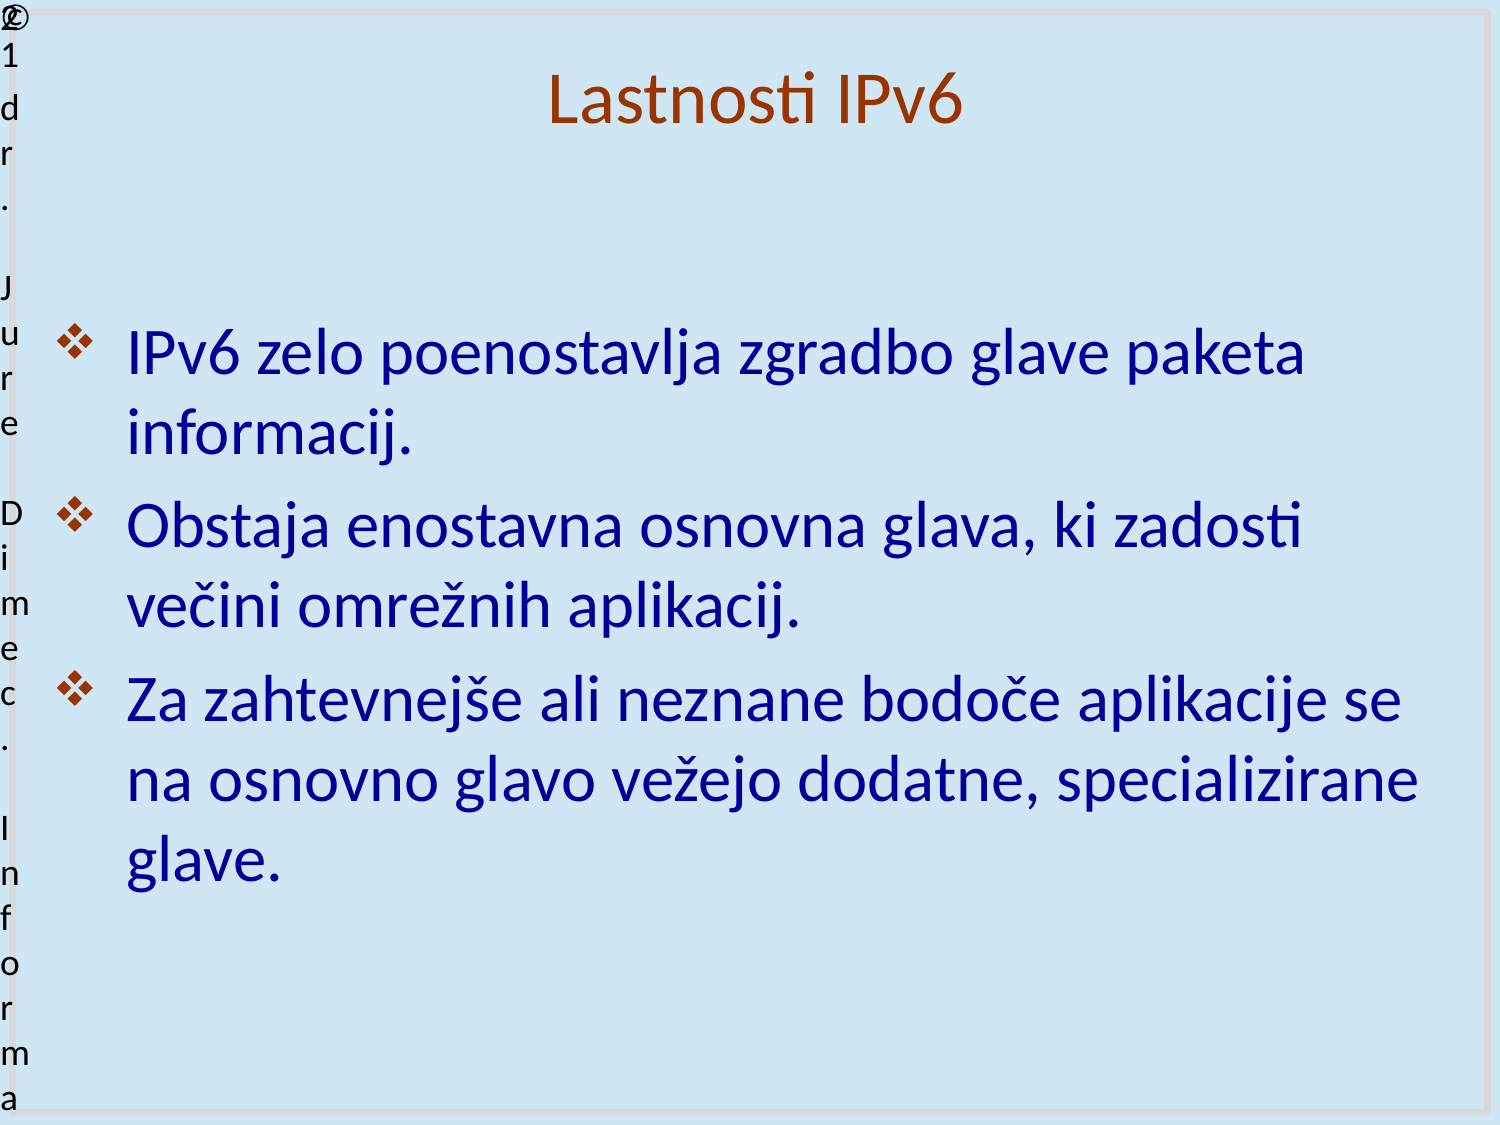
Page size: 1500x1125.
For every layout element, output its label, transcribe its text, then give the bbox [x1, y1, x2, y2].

list IPv6 zelo poenostavlja zgradbo glave paketa informacij. Obstaja enostavna osnovna glava, ki zadosti večini omrežnih aplikacij. Za zahtevnejše ali neznane bodoče aplikacije se na osnovno glavo vežejo dodatne, specializirane glave. [37, 299, 1475, 1050]
title Lastnosti IPv6 [37, 37, 1475, 150]
